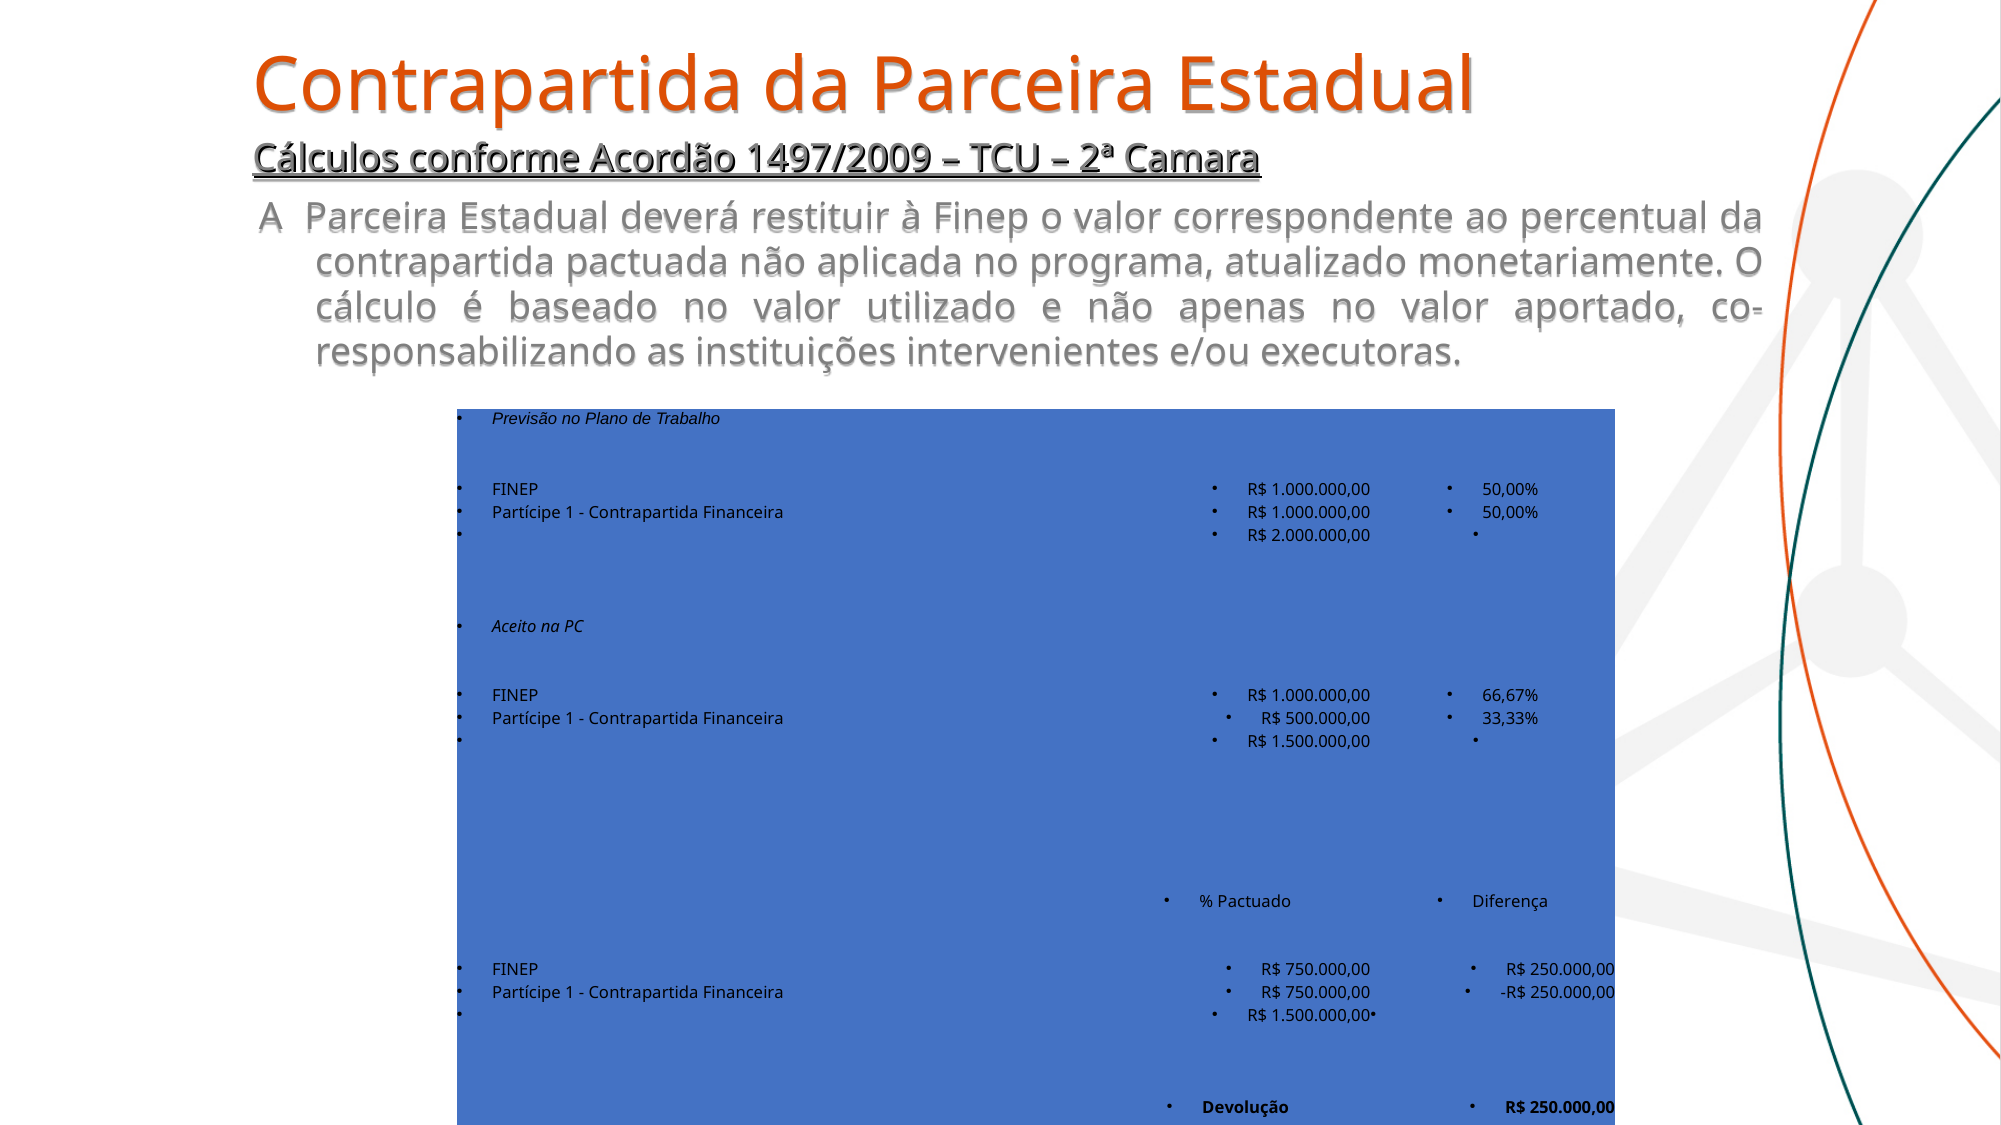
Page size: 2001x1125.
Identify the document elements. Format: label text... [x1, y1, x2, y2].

table_cell FINEP [457, 477, 1085, 500]
table_cell Diferença [1370, 889, 1615, 957]
table_cell Devolução [1085, 1095, 1370, 1125]
table_cell [1370, 752, 1615, 821]
table_cell [457, 523, 1085, 547]
text_box A Parceira Estadual deverá restituir à Finep o valor correspondente ao percentual da contrapartida pactuada não aplicada no programa, atualizado monetariamente. O cálculo é baseado no valor utilizado e não apenas no valor aportado, co-responsabilizando as instituições intervenientes e/ou executoras. [244, 184, 1780, 1047]
table_cell 50,00% [1370, 500, 1615, 523]
table_cell [1370, 729, 1615, 752]
table_cell Partícipe 1 - Contrapartida Financeira [457, 981, 1085, 1004]
table_cell [1370, 615, 1615, 683]
table_cell [457, 547, 1085, 615]
text_box Contrapartida da Parceira Estadual [237, 27, 1556, 125]
table_cell [1370, 1004, 1615, 1027]
table_cell 50,00% [1370, 477, 1615, 500]
table_cell [457, 1004, 1085, 1027]
table_cell [457, 821, 1085, 889]
table_cell R$ 1.000.000,00 [1085, 477, 1370, 500]
table_cell [457, 1027, 1085, 1095]
table_header Previsão no Plano de Trabalho [457, 409, 1085, 477]
table_cell 33,33% [1370, 706, 1615, 729]
table_cell [1085, 1027, 1370, 1095]
table_cell -R$ 250.000,00 [1370, 981, 1615, 1004]
table_cell [457, 729, 1085, 752]
table_cell R$ 250.000,00 [1370, 1095, 1615, 1125]
table_cell R$ 1.000.000,00 [1085, 500, 1370, 523]
table_cell R$ 1.000.000,00 [1085, 683, 1370, 706]
table_cell [1370, 547, 1615, 615]
table_cell FINEP [457, 957, 1085, 981]
table_cell [1085, 752, 1370, 821]
table_cell R$ 250.000,00 [1370, 957, 1615, 981]
table_header [1370, 409, 1615, 477]
table_cell FINEP [457, 683, 1085, 706]
table_cell Partícipe 1 - Contrapartida Financeira [457, 706, 1085, 729]
table_cell Aceito na PC [457, 615, 1085, 683]
table_cell [1370, 821, 1615, 889]
table_header [1085, 409, 1370, 477]
table_cell [1085, 615, 1370, 683]
table_cell [457, 752, 1085, 821]
table_cell R$ 750.000,00 [1085, 957, 1370, 981]
table_cell % Pactuado [1085, 889, 1370, 957]
table_cell [457, 1095, 1085, 1125]
table_cell Partícipe 1 - Contrapartida Financeira [457, 500, 1085, 523]
table_cell [1085, 821, 1370, 889]
table_cell [1370, 1027, 1615, 1095]
table_cell [1085, 547, 1370, 615]
table_cell R$ 500.000,00 [1085, 706, 1370, 729]
table_cell R$ 750.000,00 [1085, 981, 1370, 1004]
table_cell [457, 889, 1085, 957]
table_cell 66,67% [1370, 683, 1615, 706]
table_cell R$ 2.000.000,00 [1085, 523, 1370, 547]
table_cell R$ 1.500.000,00 [1085, 729, 1370, 752]
table_cell [1370, 523, 1615, 547]
text_box Cálculos conforme Acordão 1497/2009 – TCU – 2ª Camara [237, 125, 1627, 187]
table_cell R$ 1.500.000,00 [1085, 1004, 1370, 1027]
